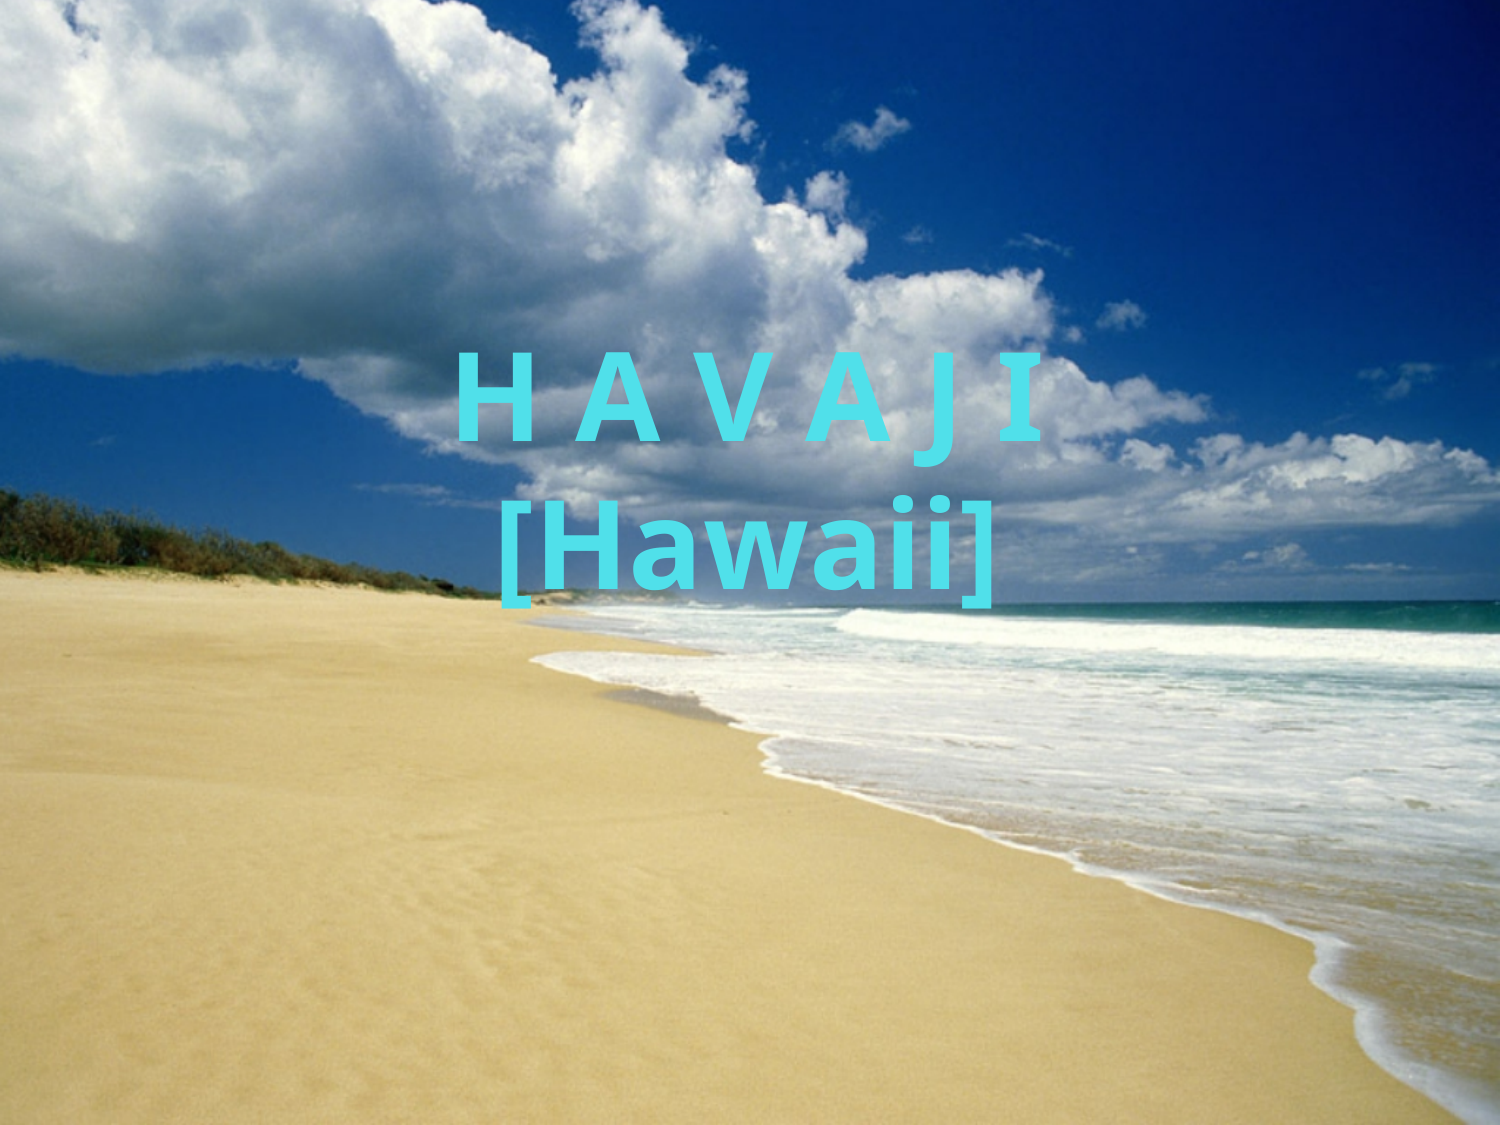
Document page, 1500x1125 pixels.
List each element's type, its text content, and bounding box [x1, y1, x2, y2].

picture [0, 0, 1500, 1125]
title H A V A J I [Hawaii] [104, 314, 1393, 615]
